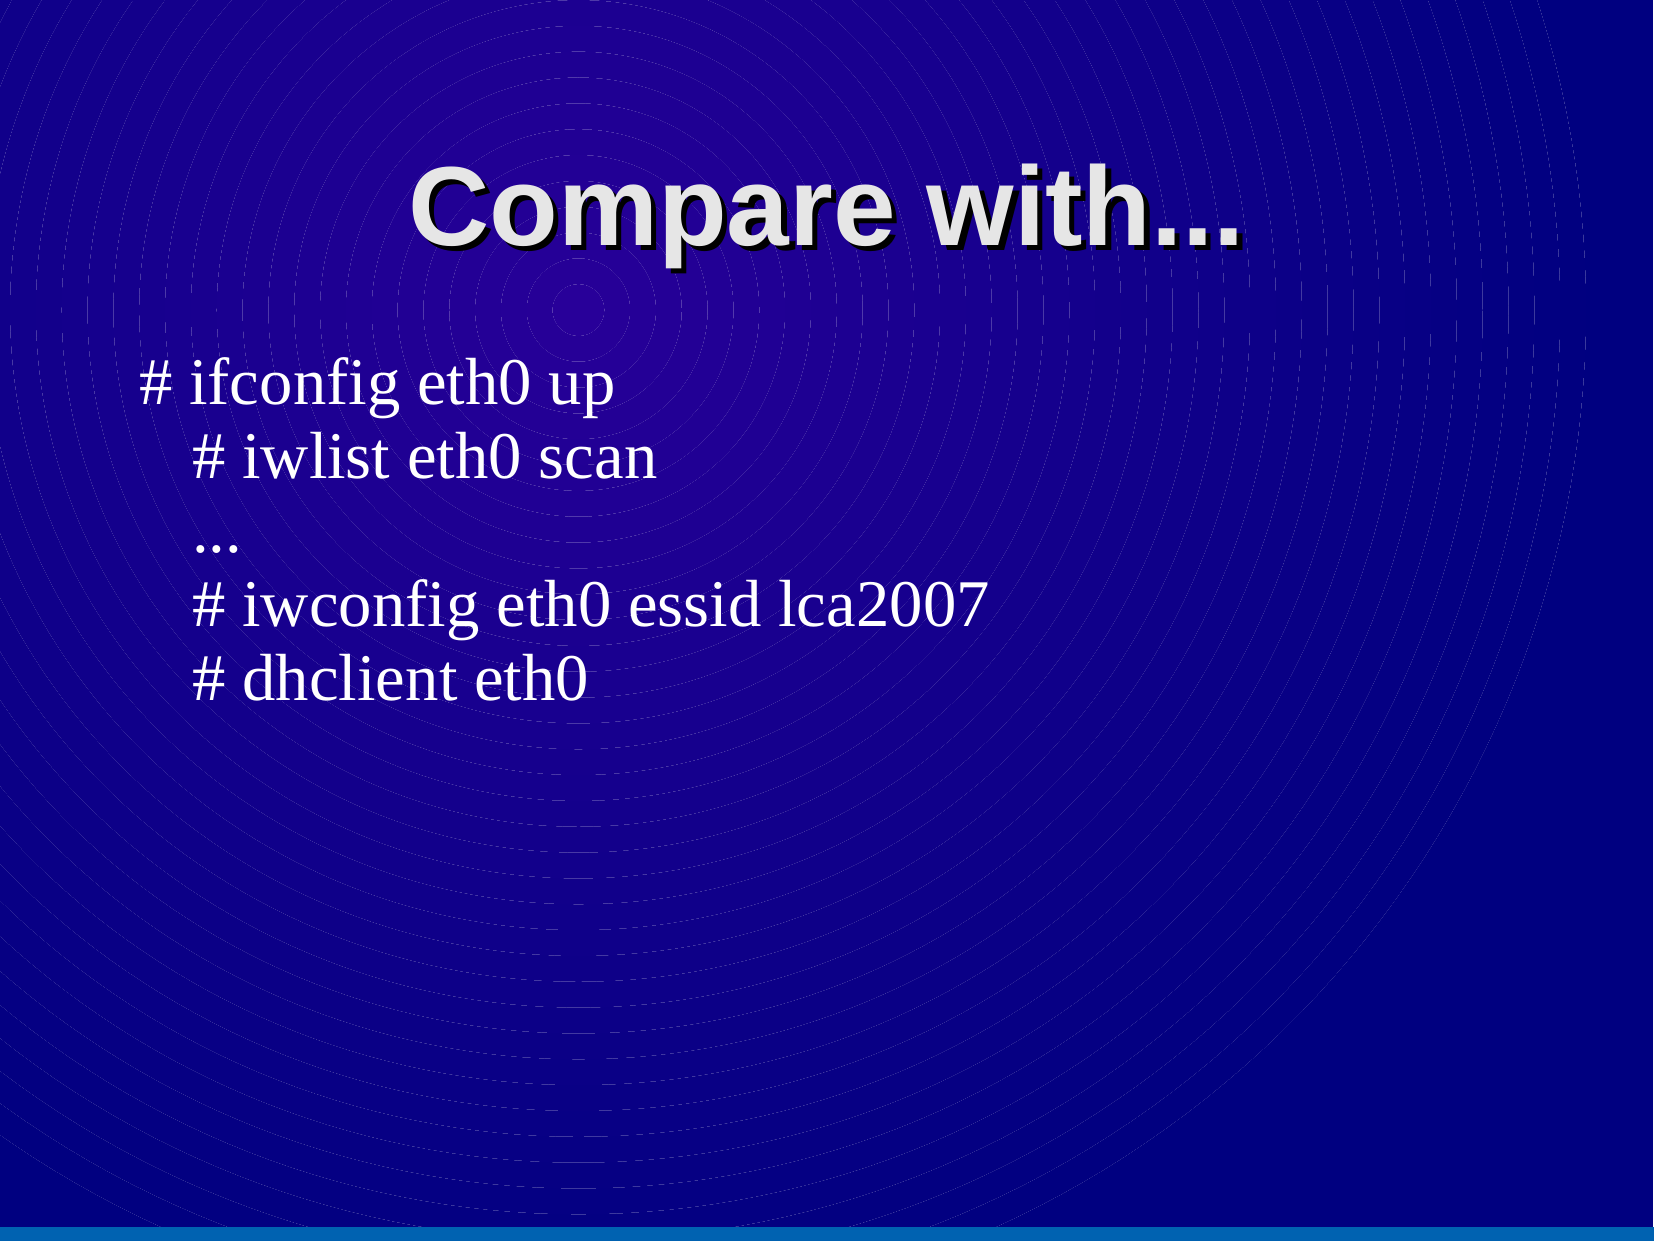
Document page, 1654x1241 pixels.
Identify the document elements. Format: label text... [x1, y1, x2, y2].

list # ifconfig eth0 up # iwlist eth0 scan ... # iwconfig eth0 essid lca2007 # dhclient eth0 [121, 344, 1533, 1127]
title Compare with... [121, 102, 1533, 311]
